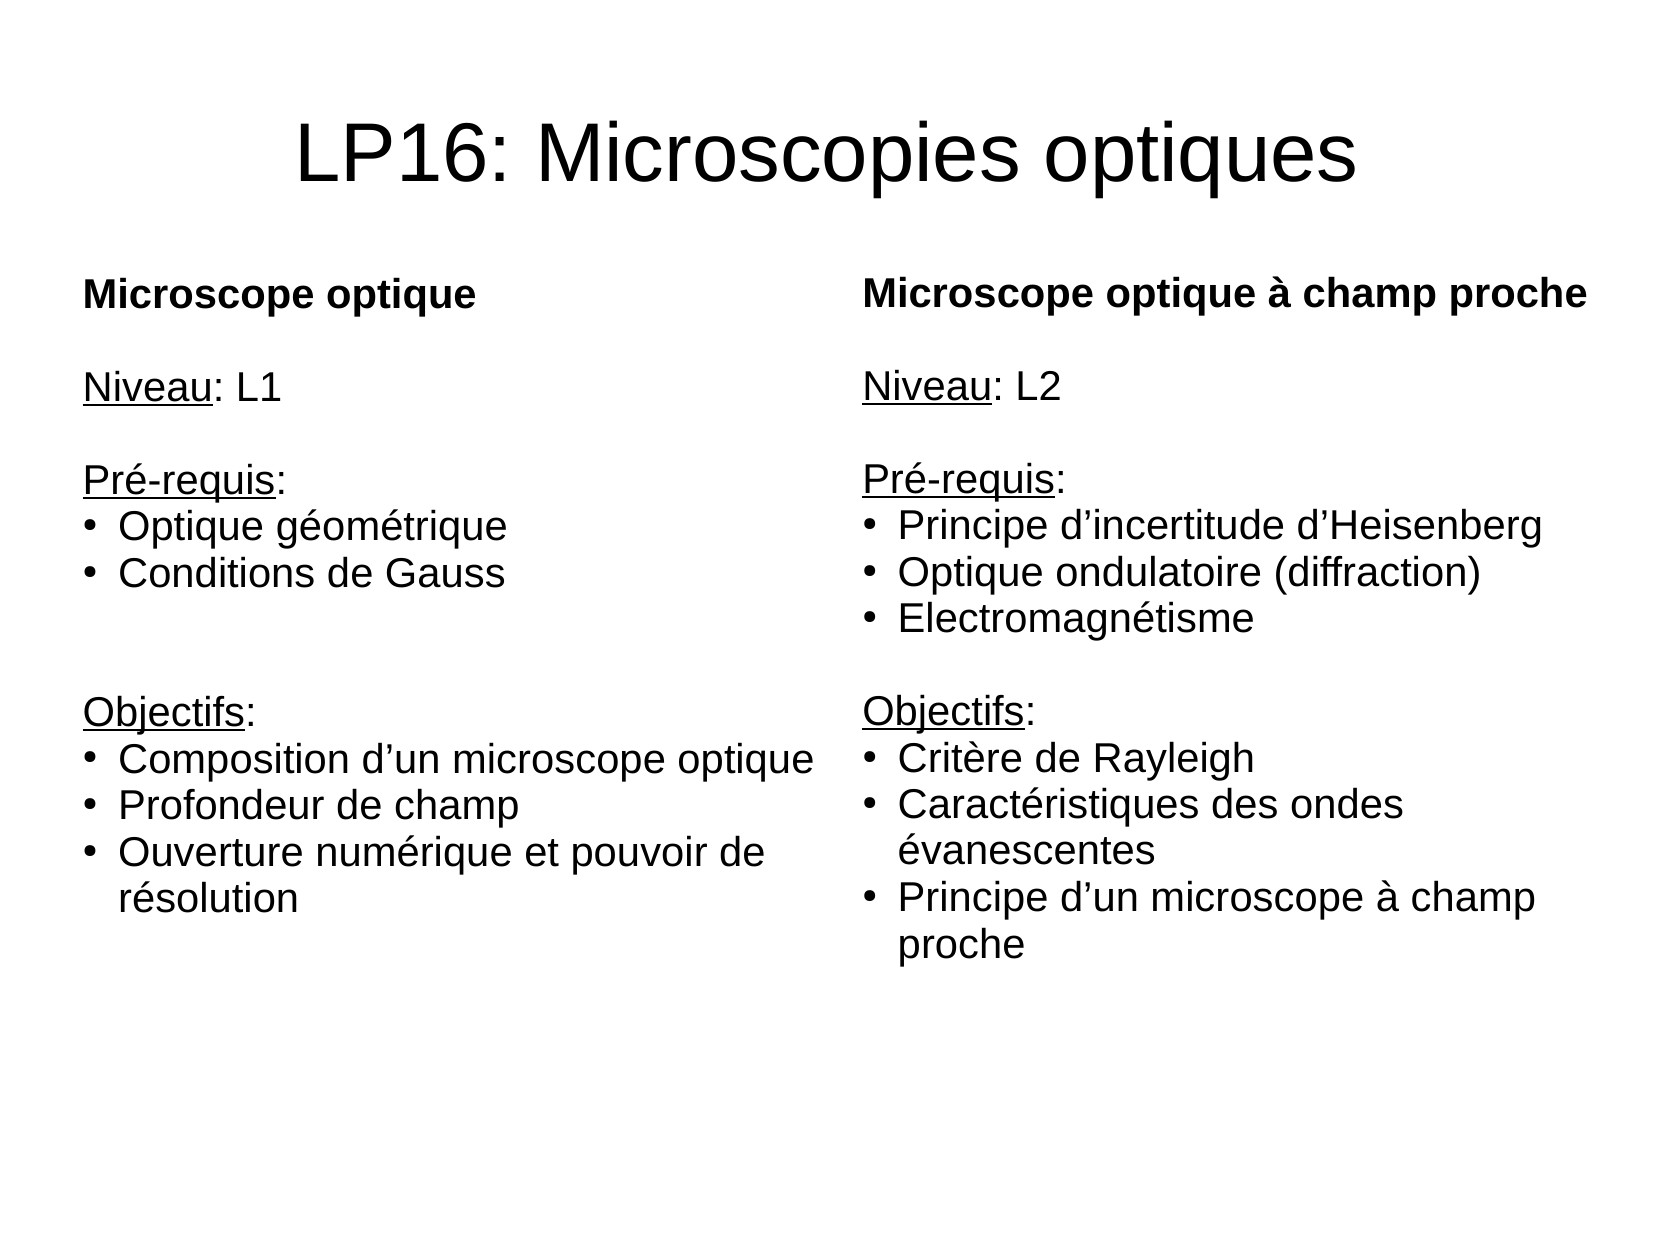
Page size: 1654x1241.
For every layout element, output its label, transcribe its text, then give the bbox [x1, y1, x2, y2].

subtitle Microscope optique Niveau: L1 Pré-requis: Optique géométrique Conditions de Gauss Objectifs: Composition d’un microscope optique Profondeur de champ Ouverture numérique et pouvoir de résolution [82, 270, 827, 922]
text_box Microscope optique à champ proche Niveau: L2 Pré-requis: Principe d’incertitude d’Heisenberg Optique ondulatoire (diffraction) Electromagnétisme Objectifs: Critère de Rayleigh Caractéristiques des ondes évanescentes Principe d’un microscope à champ proche [862, 258, 1607, 978]
title LP16: Microscopies optiques [82, 49, 1571, 257]
